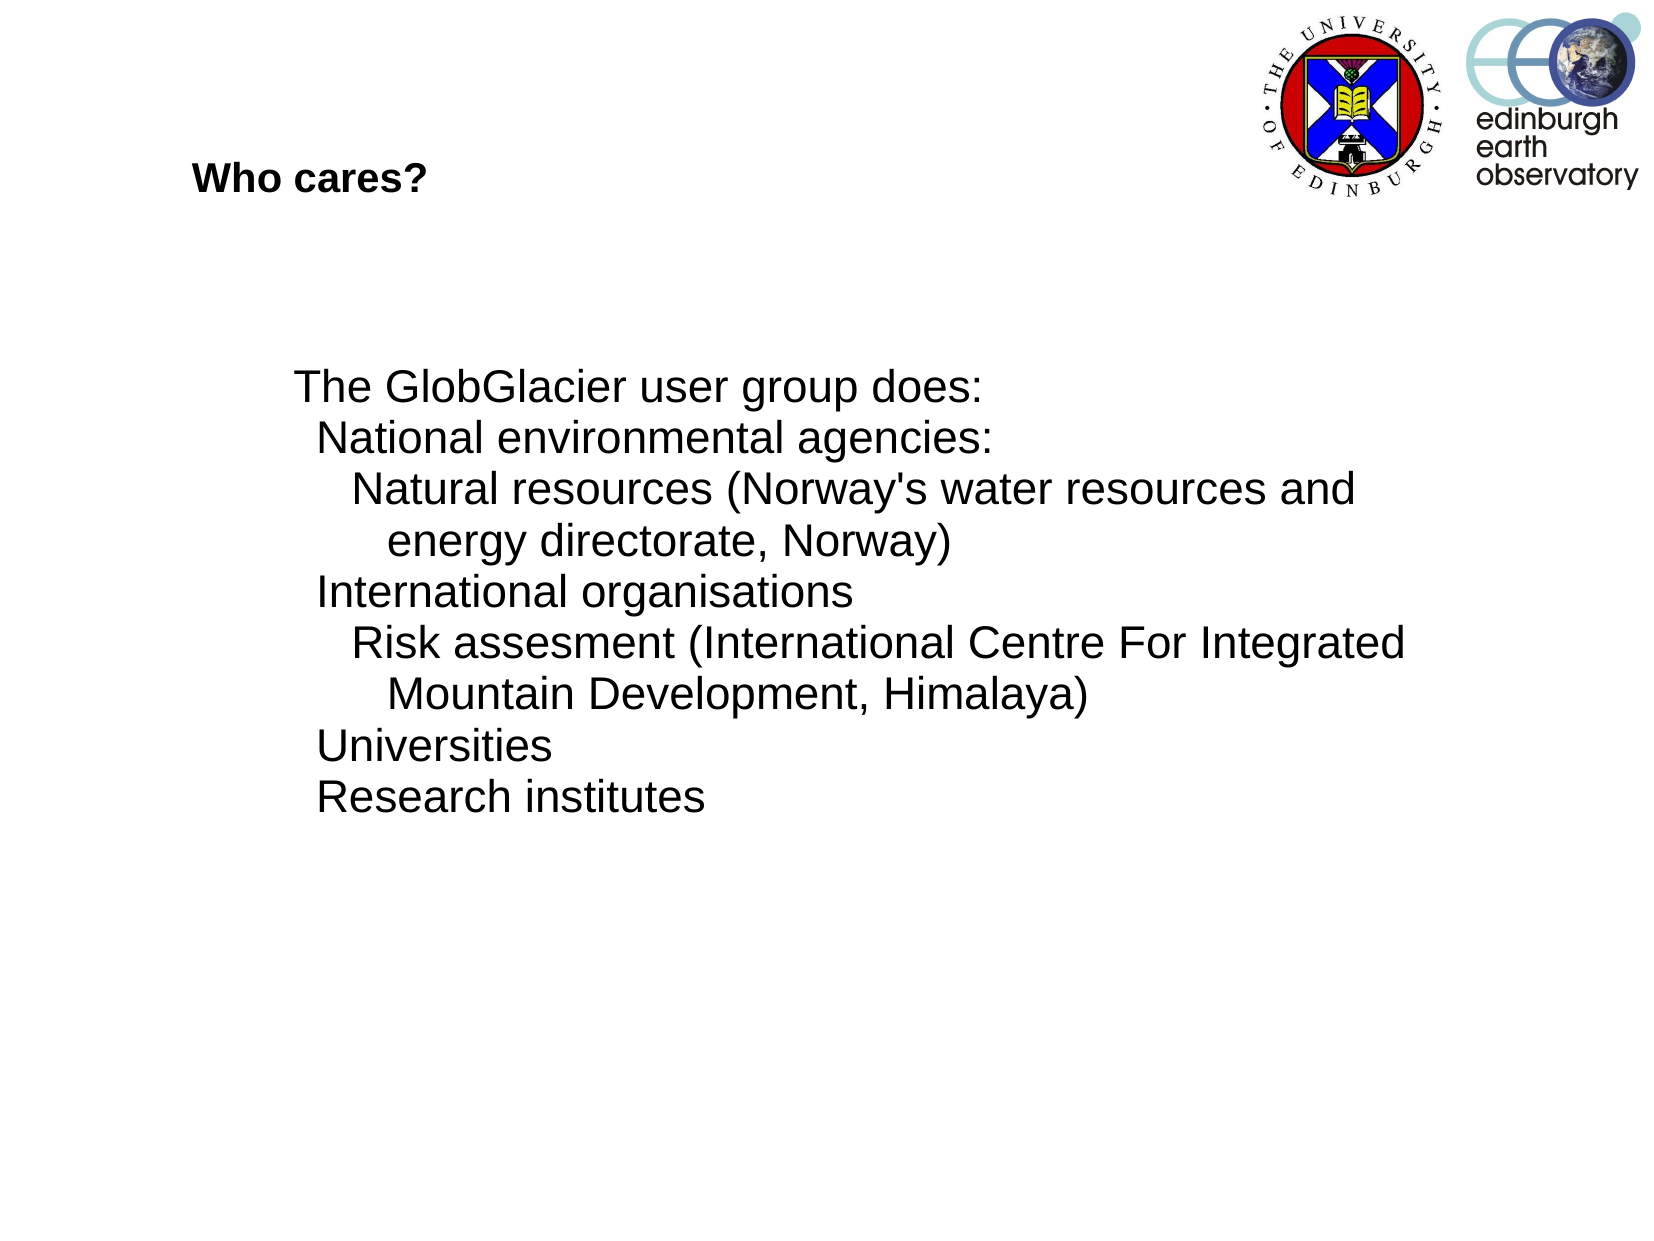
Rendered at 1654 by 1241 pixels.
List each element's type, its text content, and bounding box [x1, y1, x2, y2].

picture [1258, 10, 1447, 201]
text_box Who cares? [177, 147, 444, 217]
text_box The GlobGlacier user group does: National environmental agencies: Natural resources (Norway's water resources and energy directorate, Norway) International organisations Risk assesment (International Centre For Integrated Mountain Development, Himalaya) Universities Research institutes [265, 353, 1654, 882]
picture [1464, 11, 1642, 191]
